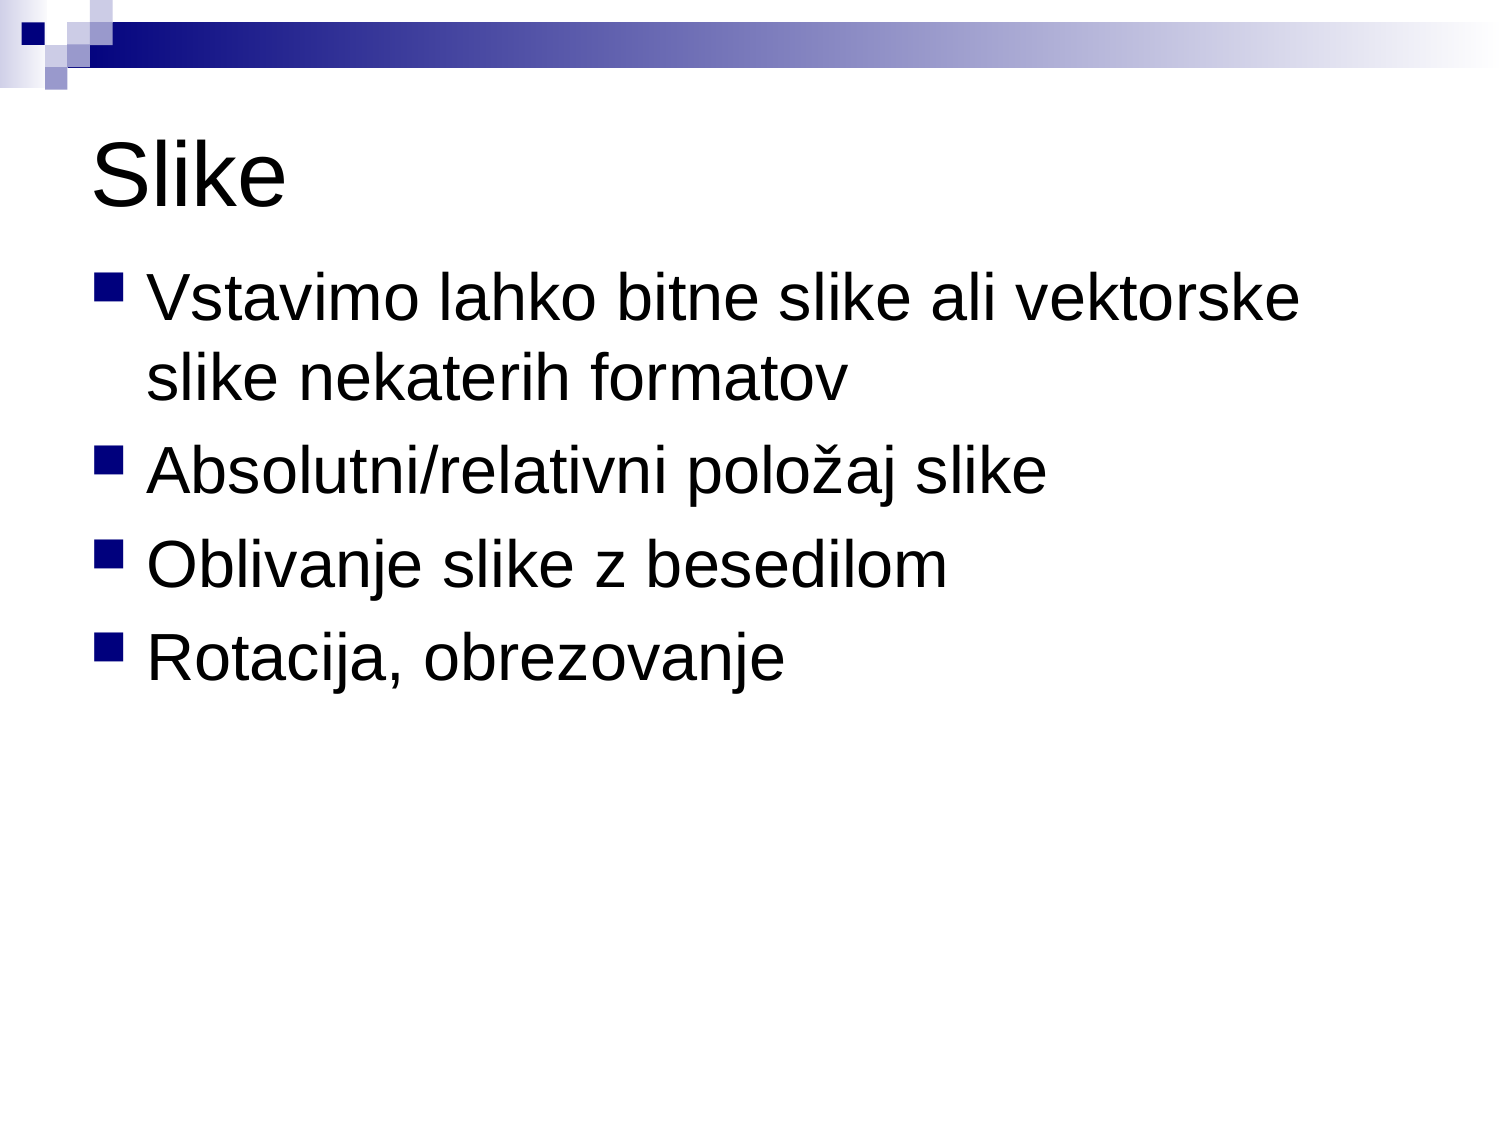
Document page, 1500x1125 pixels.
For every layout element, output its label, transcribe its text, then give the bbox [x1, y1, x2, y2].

list Vstavimo lahko bitne slike ali vektorske slike nekaterih formatov Absolutni/relativni položaj slike Oblivanje slike z besedilom Rotacija, obrezovanje [75, 246, 1425, 1079]
title Slike [75, 105, 1425, 235]
